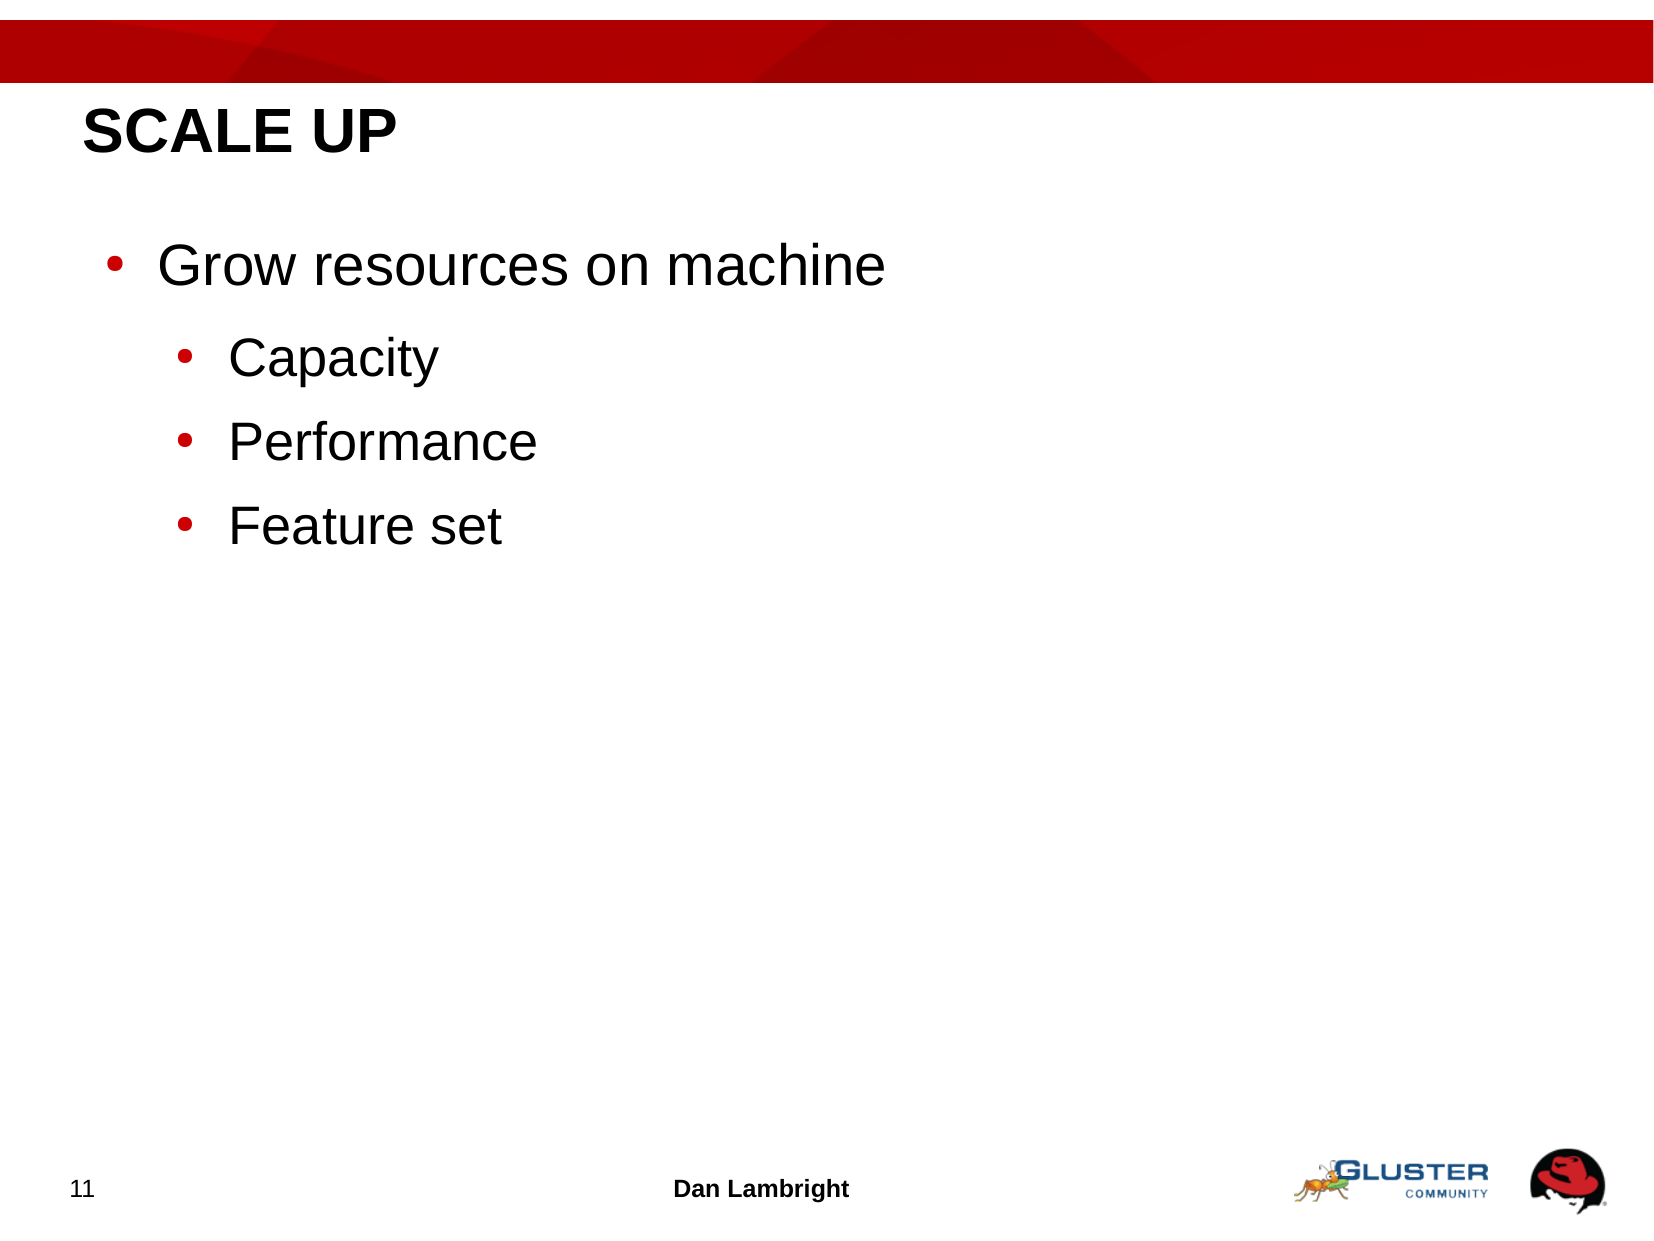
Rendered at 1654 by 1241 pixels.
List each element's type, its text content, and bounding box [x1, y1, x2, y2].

picture [1529, 1146, 1613, 1224]
list Grow resources on machine Capacity Performance Feature set [86, 232, 1576, 1027]
picture [1294, 1158, 1488, 1203]
picture [0, 20, 1654, 83]
title SCALE UP [82, 37, 1571, 226]
